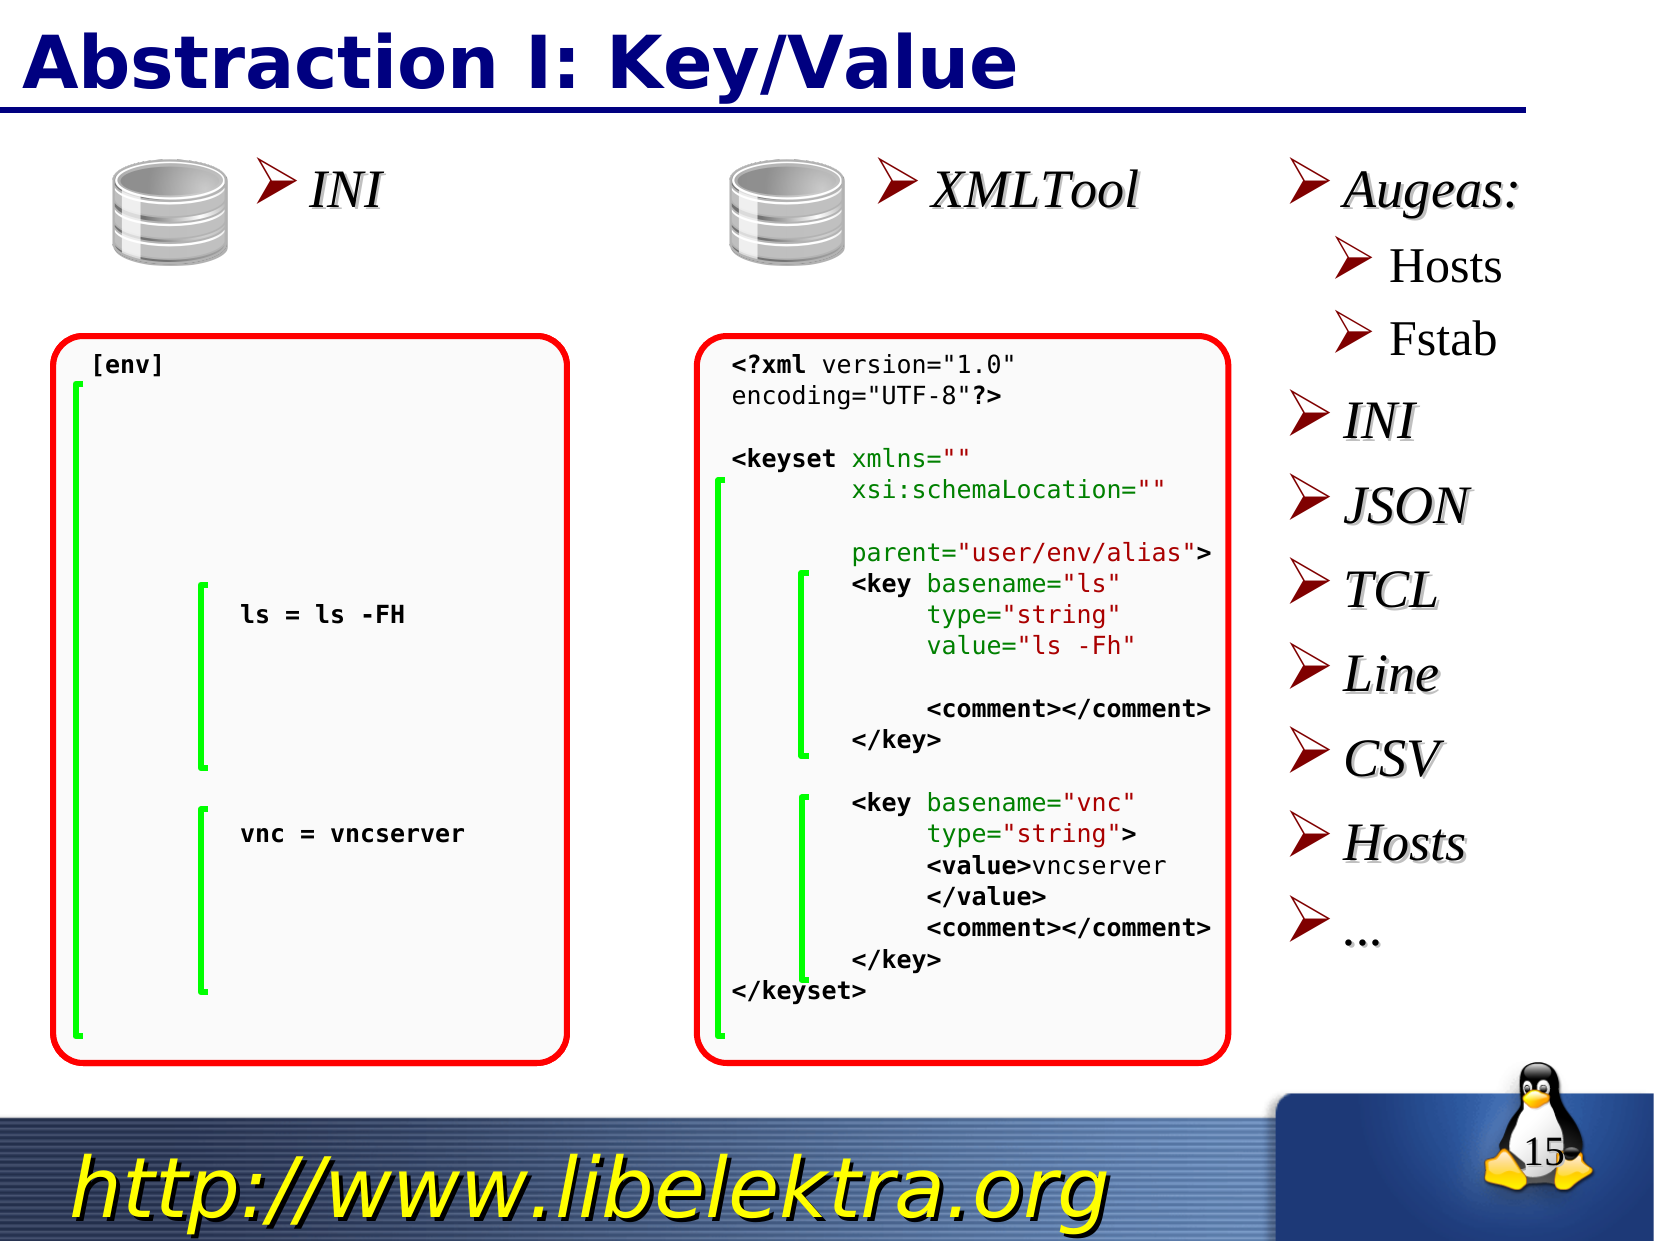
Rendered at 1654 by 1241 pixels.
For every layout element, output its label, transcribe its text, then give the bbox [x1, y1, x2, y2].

text_box Abstraction I: Key/Value [22, 14, 1611, 111]
list XMLTool [857, 147, 1269, 319]
list INI [236, 147, 666, 319]
text_box <Foliennummer> [1272, 1122, 1566, 1178]
text_box [696, 336, 1229, 1063]
text_box [env] ls = ls -FH vnc = vncserver [90, 348, 605, 1004]
picture [112, 159, 228, 266]
picture [0, 1061, 1654, 1241]
picture [729, 159, 845, 266]
list Augeas: Hosts Fstab INI JSON TCL Line CSV Hosts ... [1269, 147, 1595, 980]
text_box <?xml version="1.0" encoding="UTF-8"?> <keyset xmlns="" xsi:schemaLocation="" parent="user/env/alias"> <key basename="ls" type="string" value="ls -Fh" <comment></comment> </key> <key basename="vnc" type="string"> <value>vncserver </value> <comment></comment> </key> </keyset> [731, 348, 1217, 1035]
text_box [53, 336, 567, 1063]
